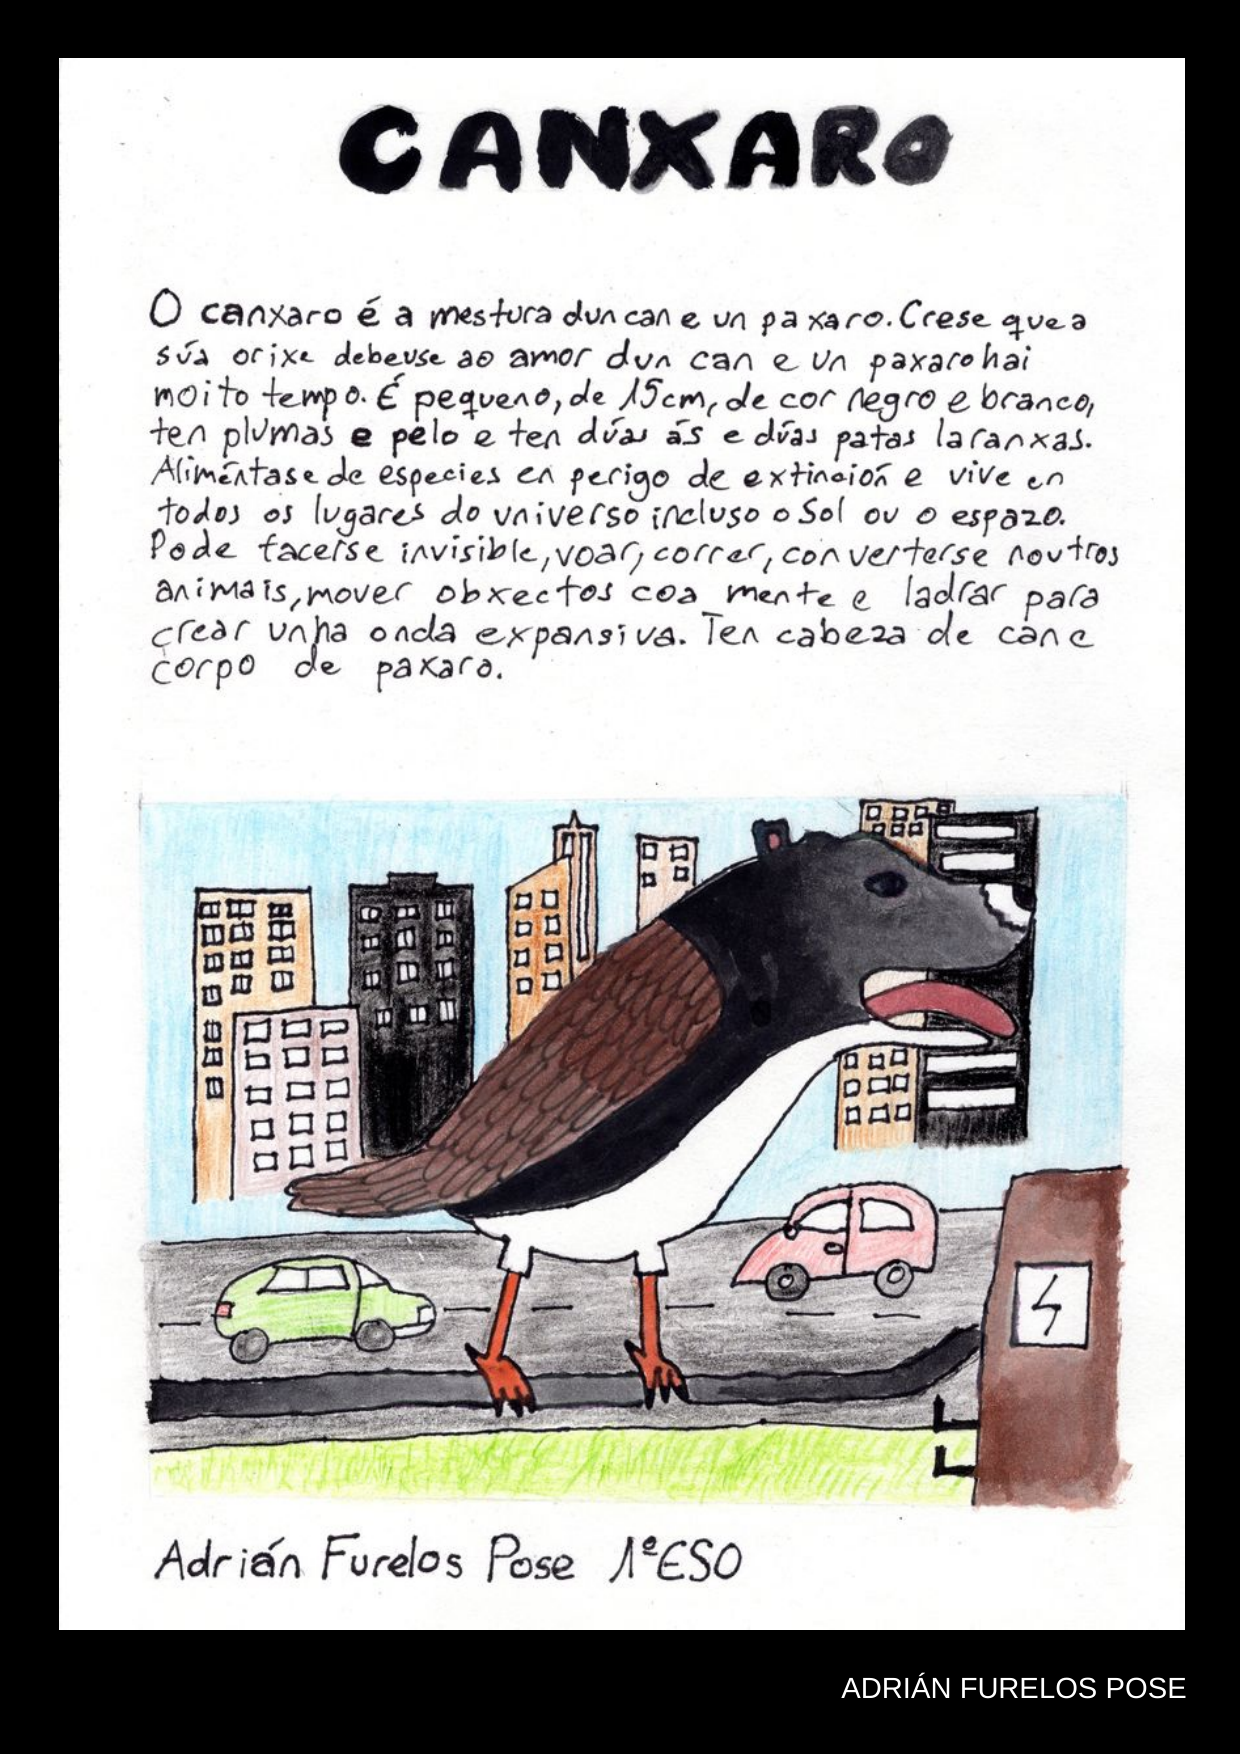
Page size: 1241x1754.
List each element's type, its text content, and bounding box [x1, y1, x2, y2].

text_box ADRIÁN FURELOS POSE [826, 1665, 1211, 1725]
picture [59, 58, 1185, 1630]
